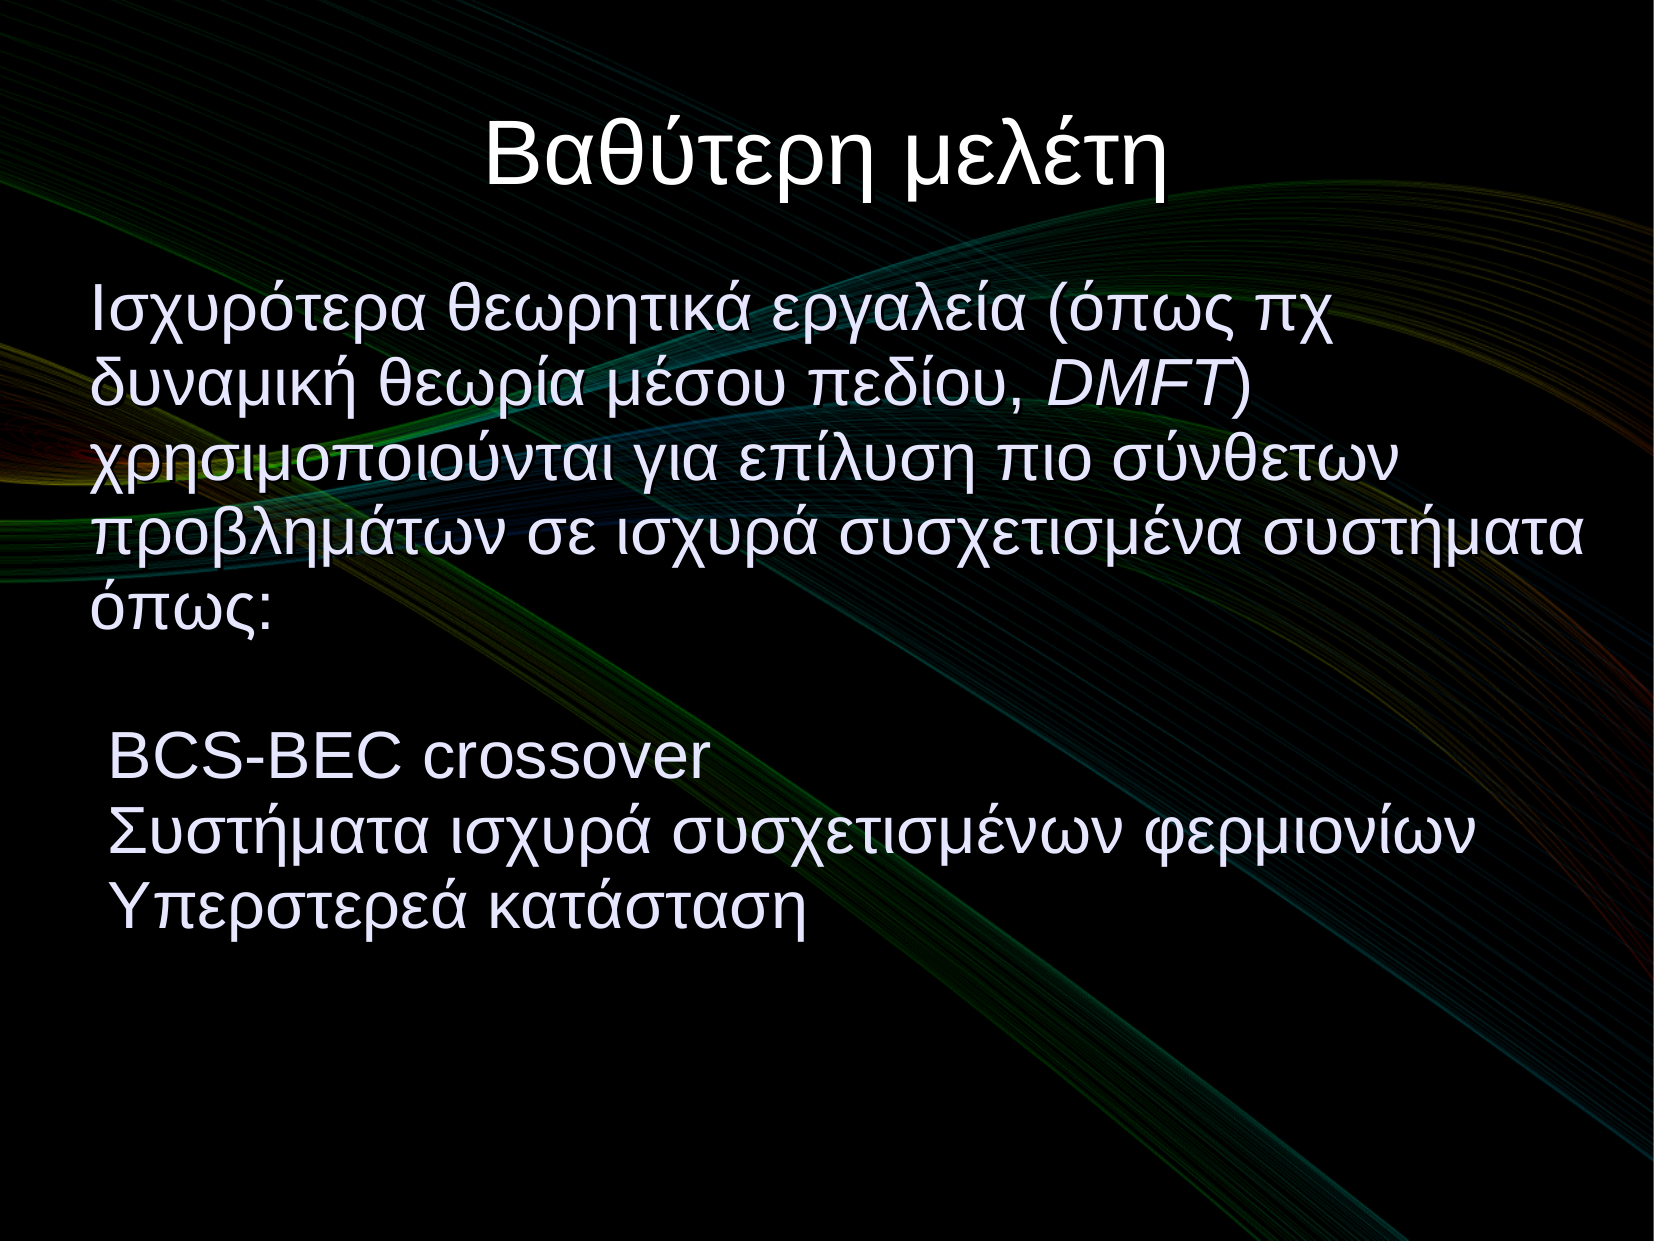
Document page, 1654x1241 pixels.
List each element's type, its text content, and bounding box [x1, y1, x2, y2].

title Βαθύτερη μελέτη [82, 56, 1571, 250]
text_box Ισχυρότερα θεωρητικά εργαλεία (όπως πχ δυναμική θεωρία μέσου πεδίου, DMFT) χρησιμοποιούνται για επίλυση πιο σύνθετων προβλημάτων σε ισχυρά συσχετισμένα συστήματα όπως: BCS-BEC crossover Συστήματα ισχυρά συσχετισμένων φερμιονίων Υπερστερεά κατάσταση [75, 262, 1613, 1126]
picture [0, 0, 1654, 1241]
